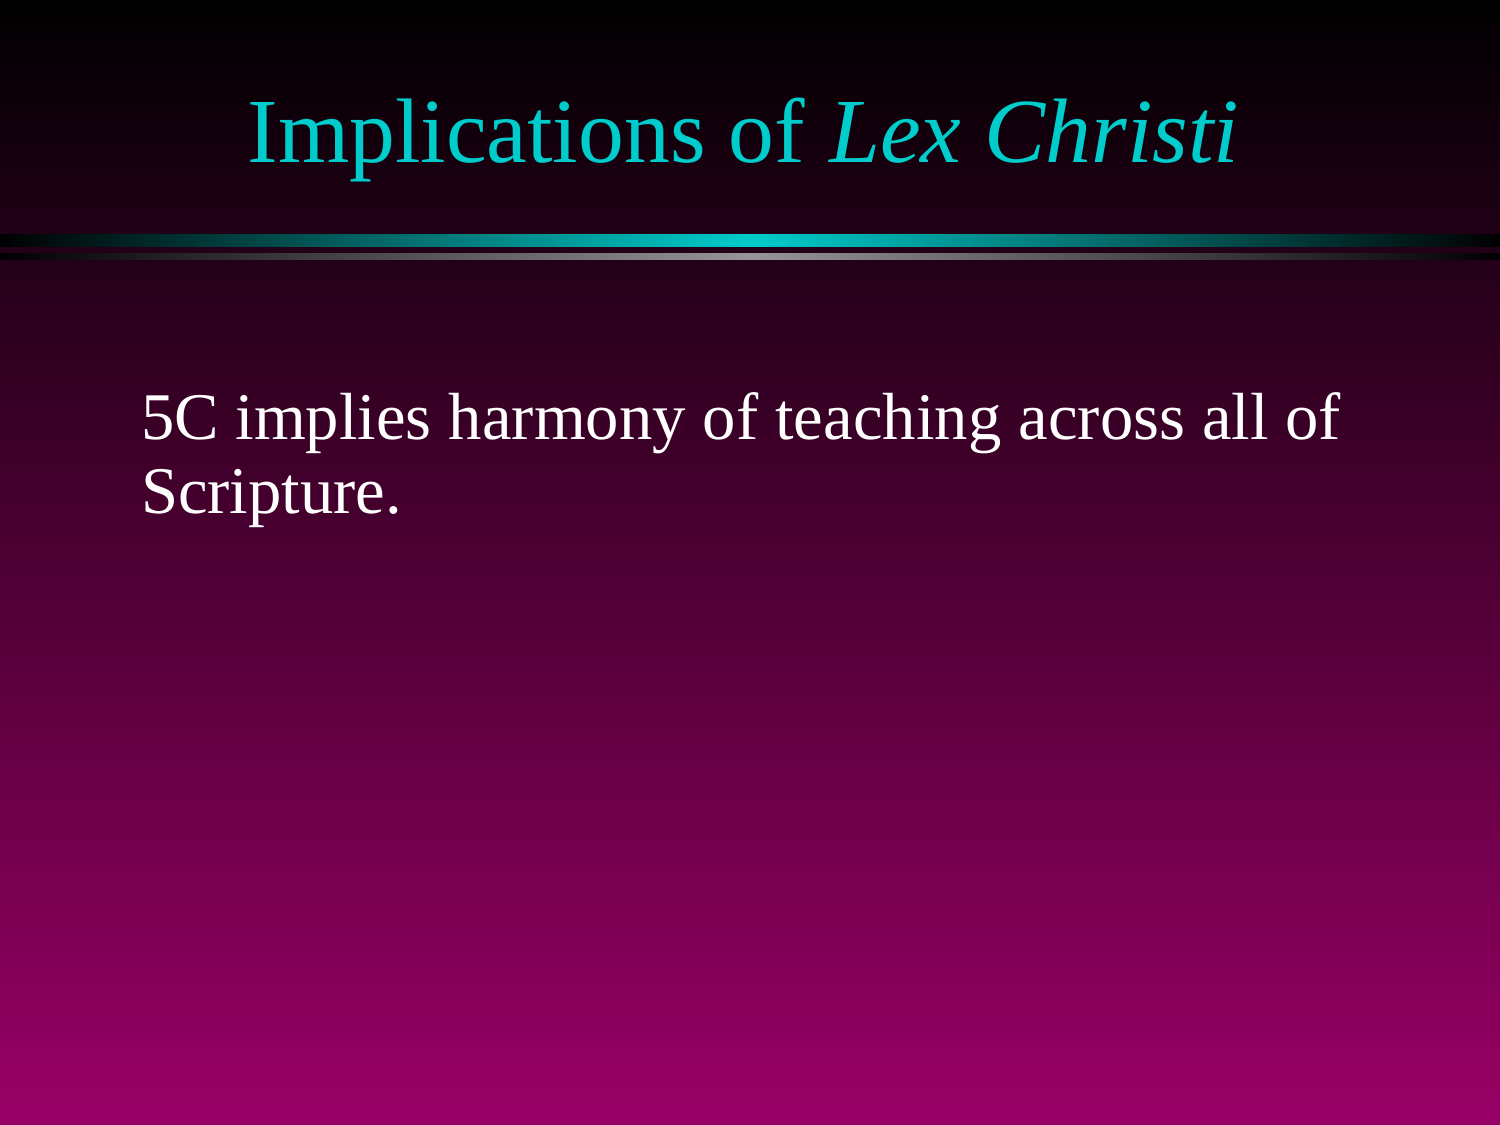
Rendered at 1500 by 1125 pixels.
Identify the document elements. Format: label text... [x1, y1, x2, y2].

text_box 5C implies harmony of teaching across all of Scripture. [126, 372, 1359, 536]
title Implications of Lex Christi [99, 37, 1388, 225]
